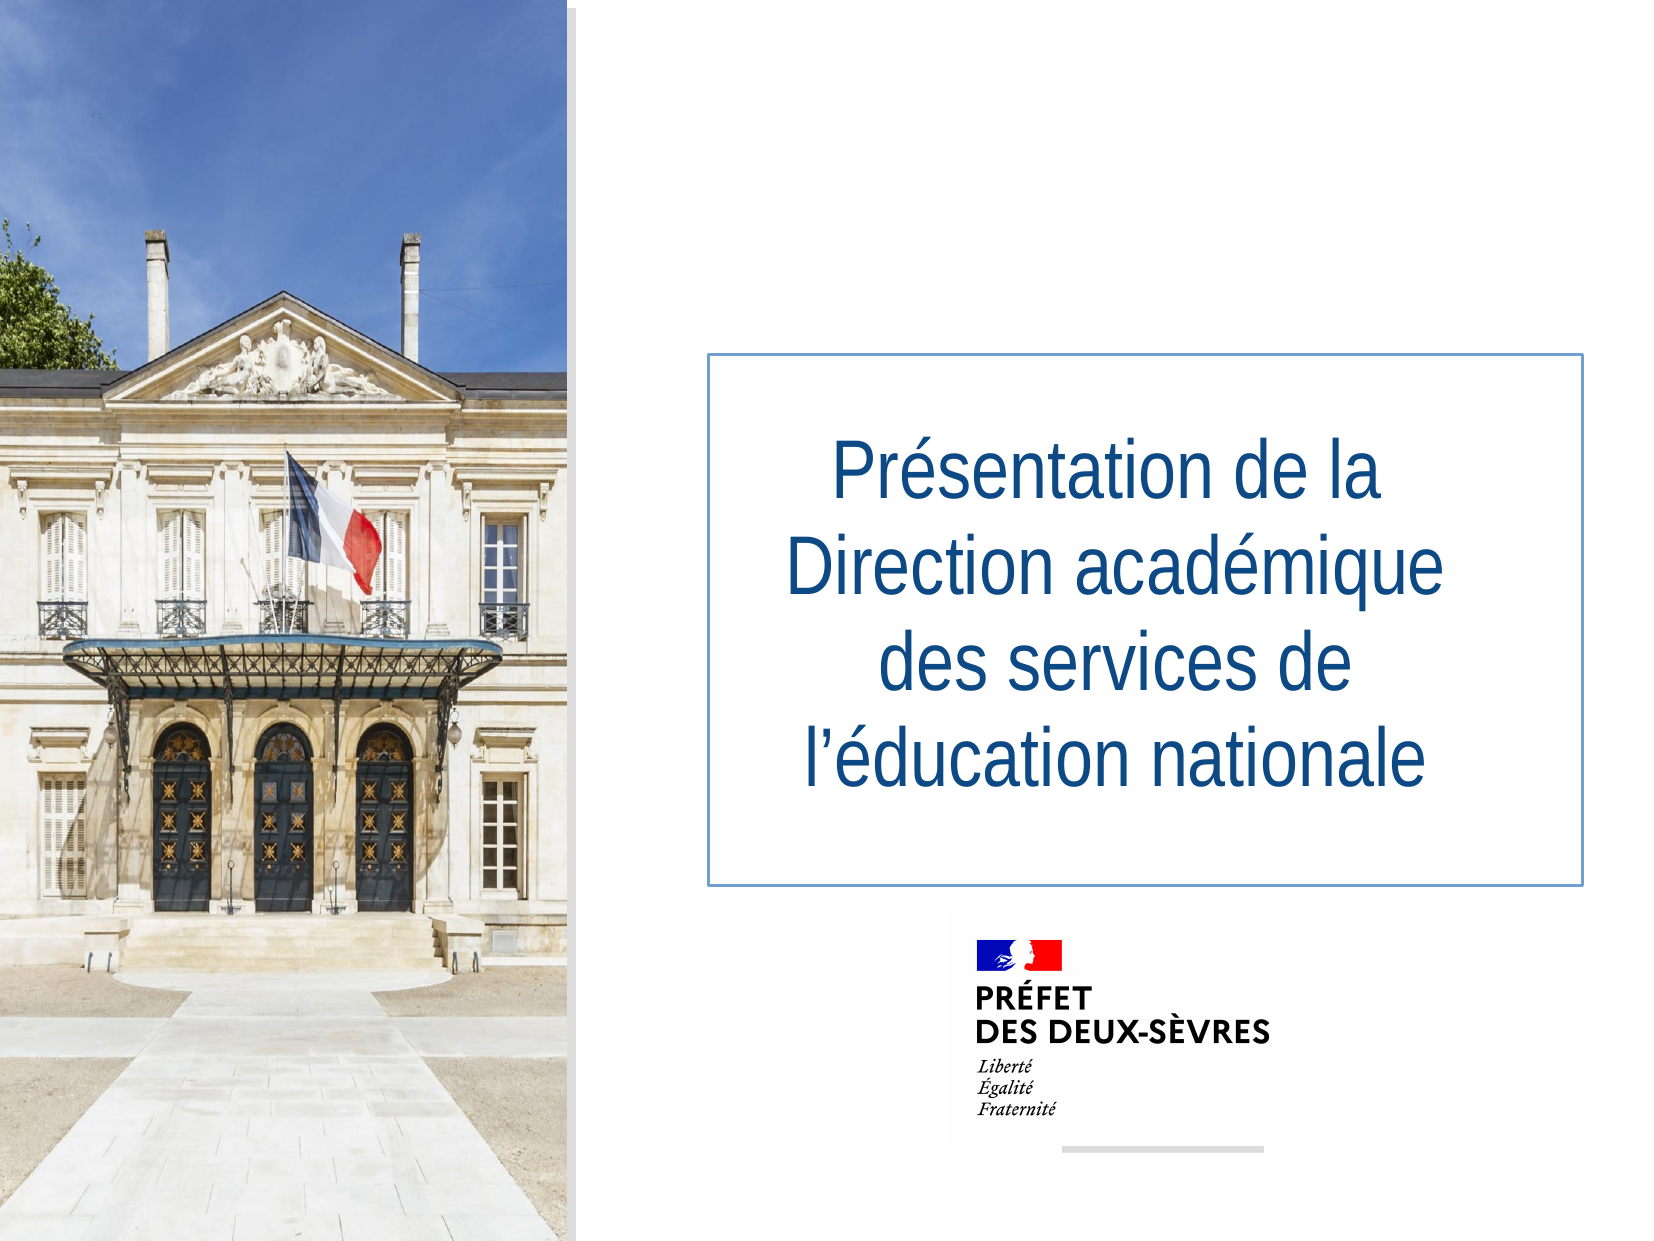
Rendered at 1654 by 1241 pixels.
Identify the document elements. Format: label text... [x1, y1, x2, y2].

text_box Présentation de la Direction académique des services de l’éducation nationale [710, 413, 1581, 884]
text_box Présentation de la Direction académique des services de l’éducation nationale [567, 413, 1654, 929]
picture [946, 897, 1300, 1146]
picture [0, 0, 567, 1241]
